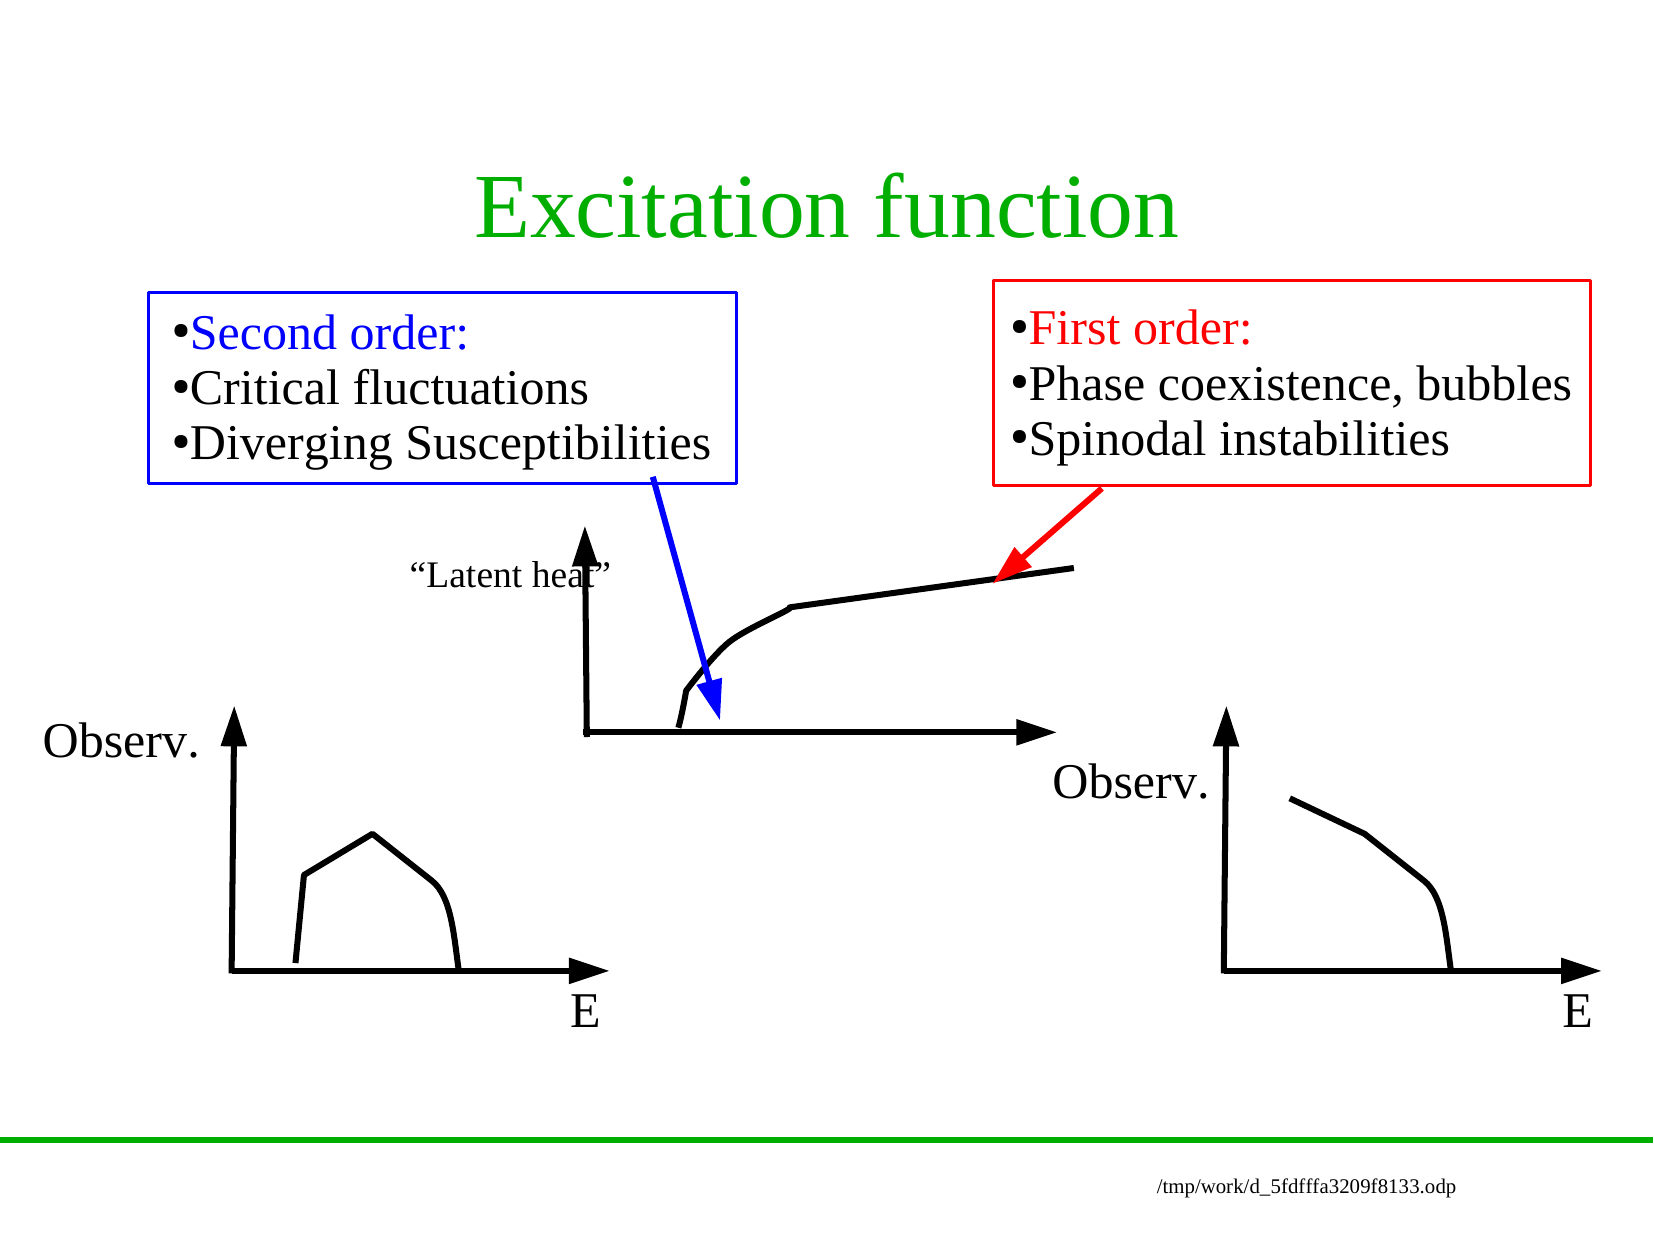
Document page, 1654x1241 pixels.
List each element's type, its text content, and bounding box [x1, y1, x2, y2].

text_box E [1562, 982, 1602, 1039]
text_box E [570, 982, 609, 1039]
text_box First order: Phase coexistence, bubbles Spinodal instabilities [993, 280, 1591, 486]
title Excitation function [121, 102, 1534, 310]
text_box “Latent heat” [409, 553, 612, 596]
text_box Observ. [1052, 754, 1210, 810]
text_box Observ. [42, 713, 201, 769]
text_box Second order: Critical fluctuations Diverging Susceptibilities [148, 292, 737, 484]
